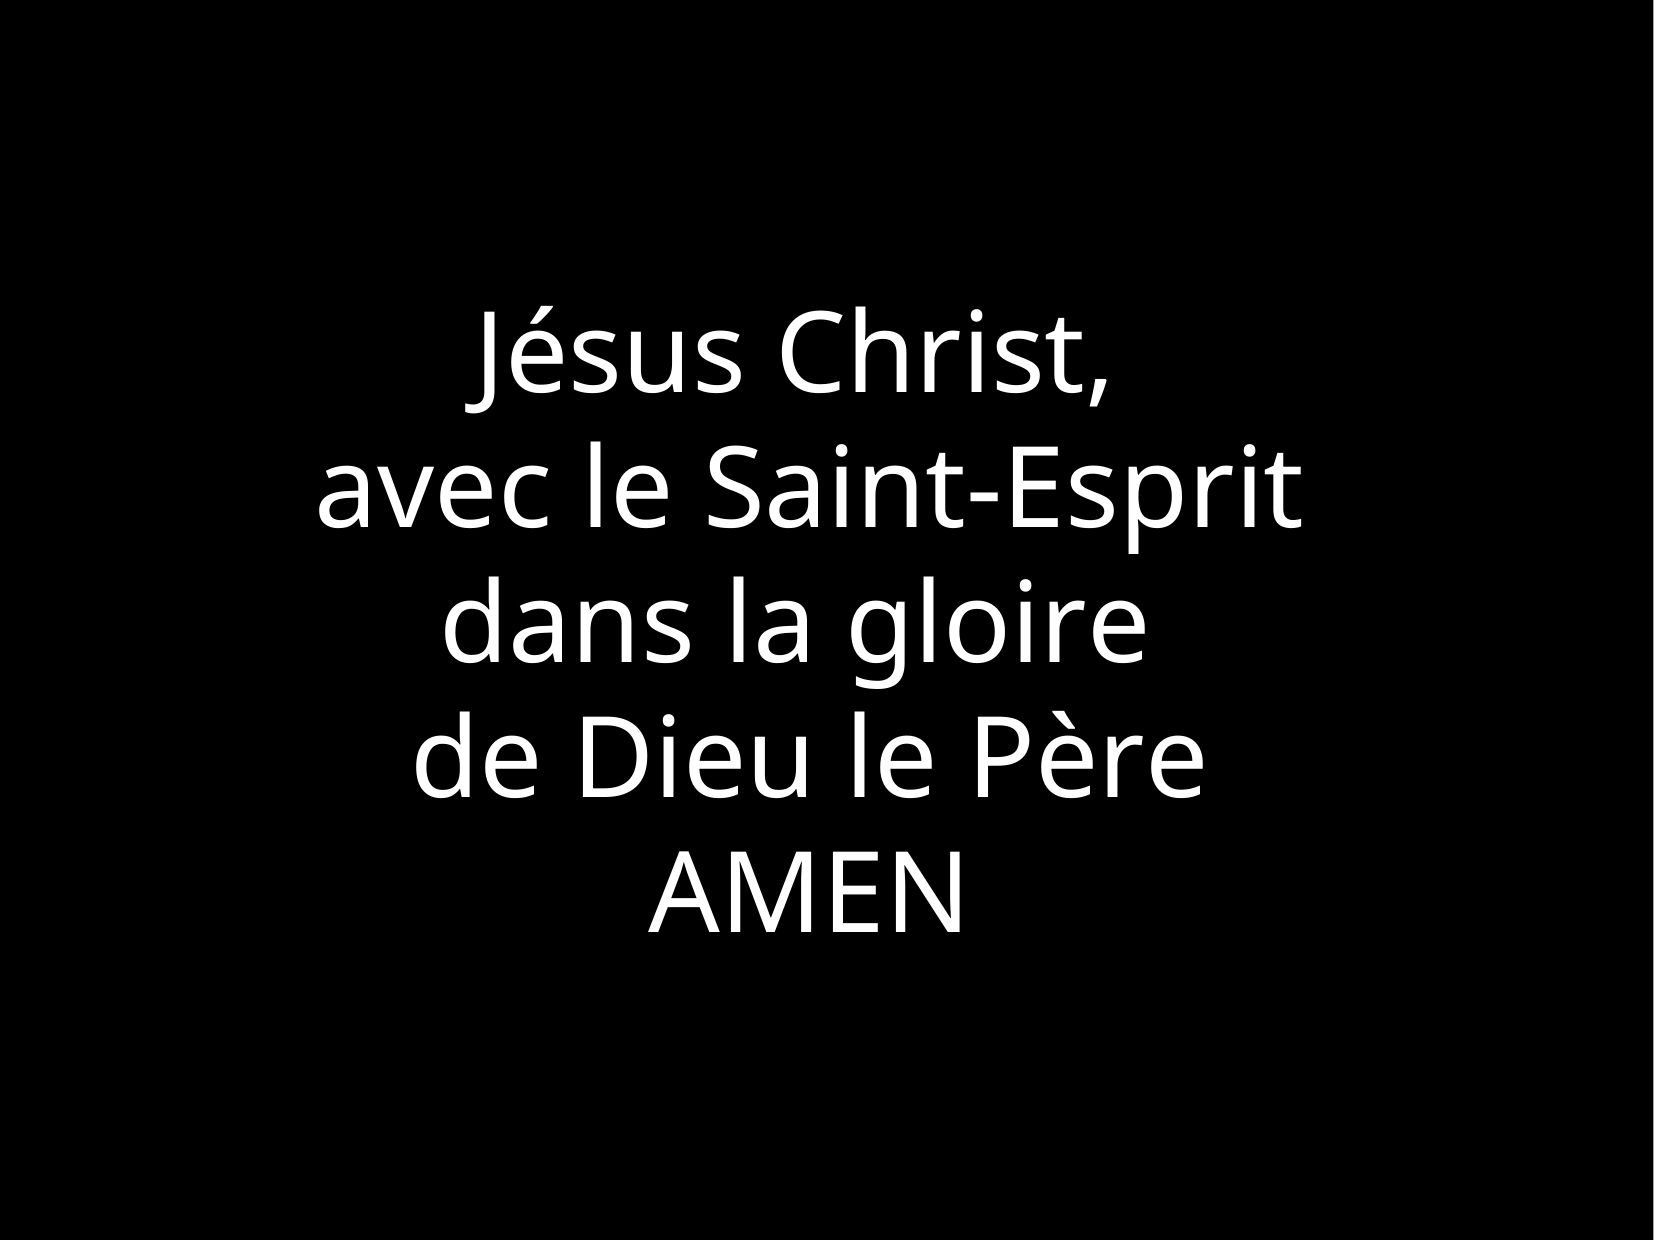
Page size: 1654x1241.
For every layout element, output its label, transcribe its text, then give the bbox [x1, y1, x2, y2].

title Jésus Christ, avec le Saint-Esprit dans la gloire de Dieu le Père AMEN [64, 396, 1555, 975]
